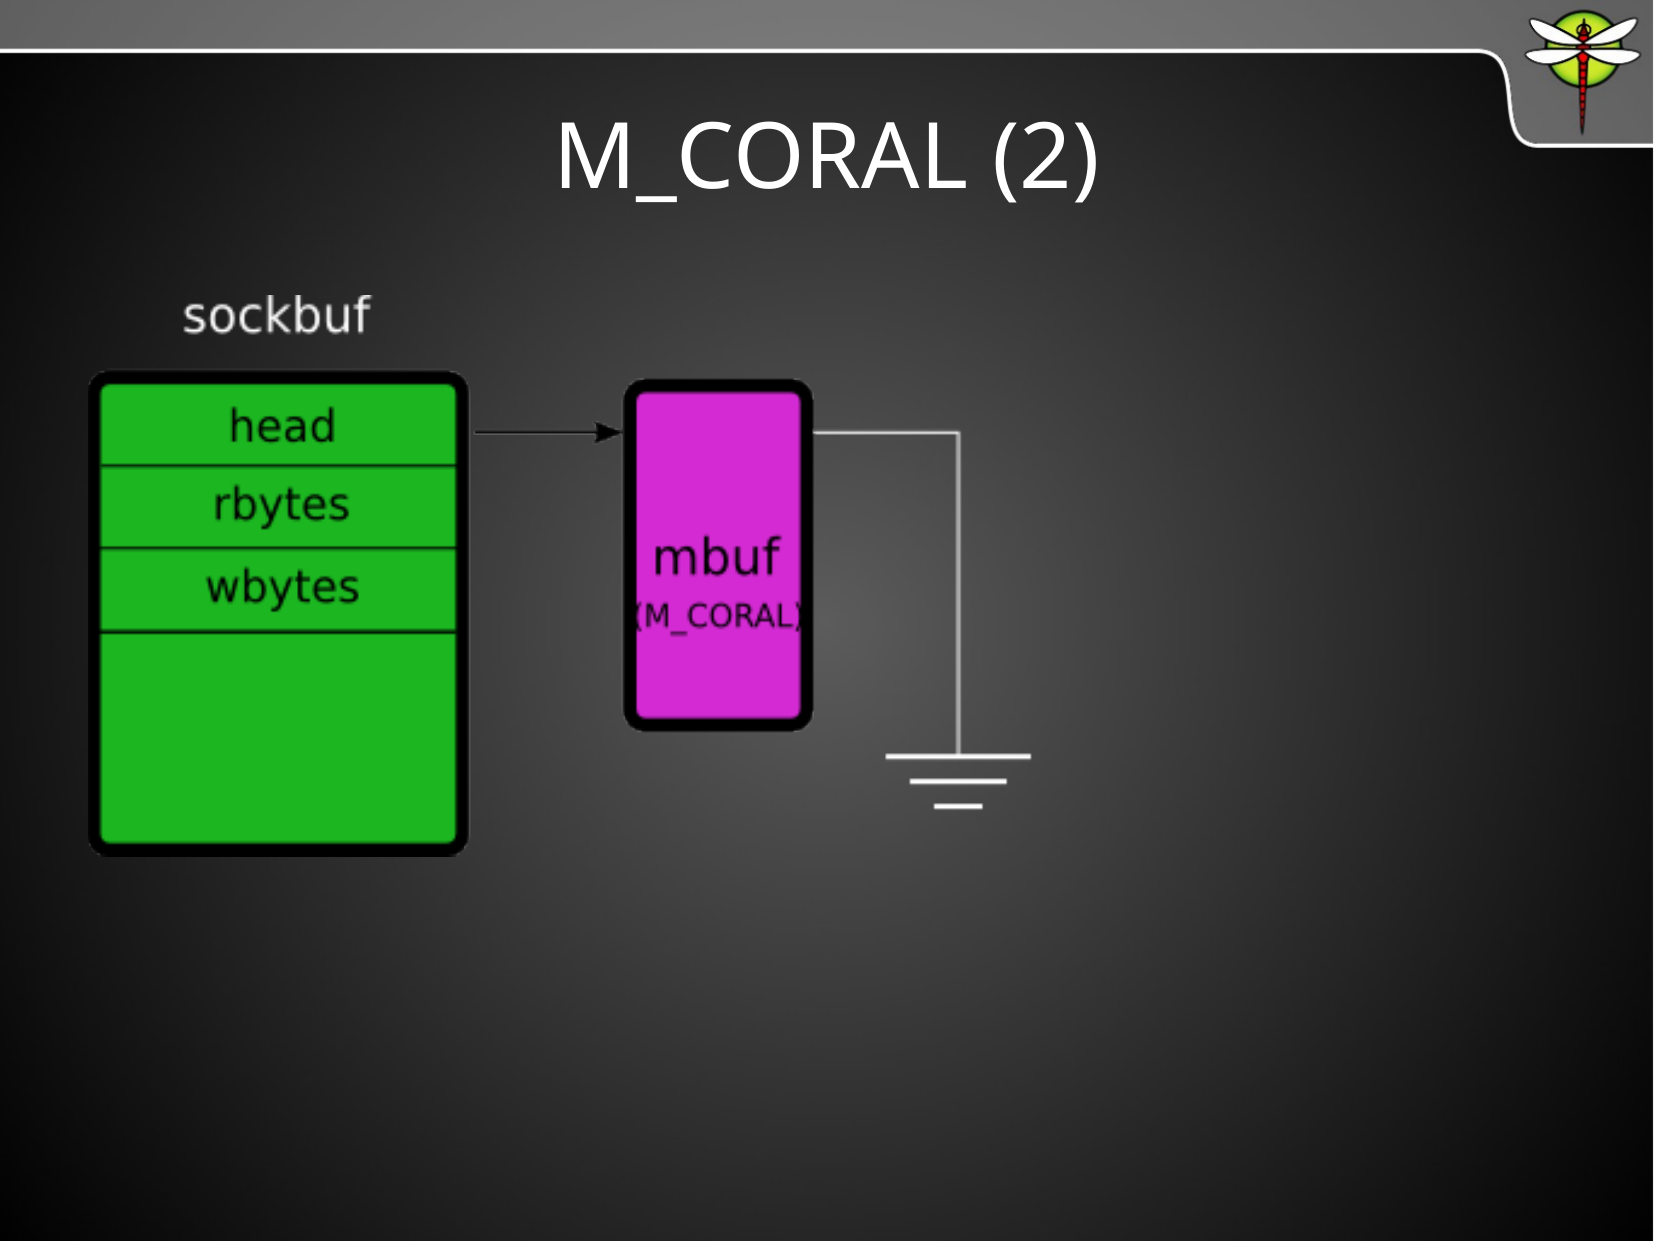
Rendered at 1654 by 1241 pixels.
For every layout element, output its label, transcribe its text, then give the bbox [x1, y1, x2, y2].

picture [0, 0, 1654, 1241]
chart [82, 290, 1571, 1109]
title M_CORAL (2) [82, 56, 1571, 250]
